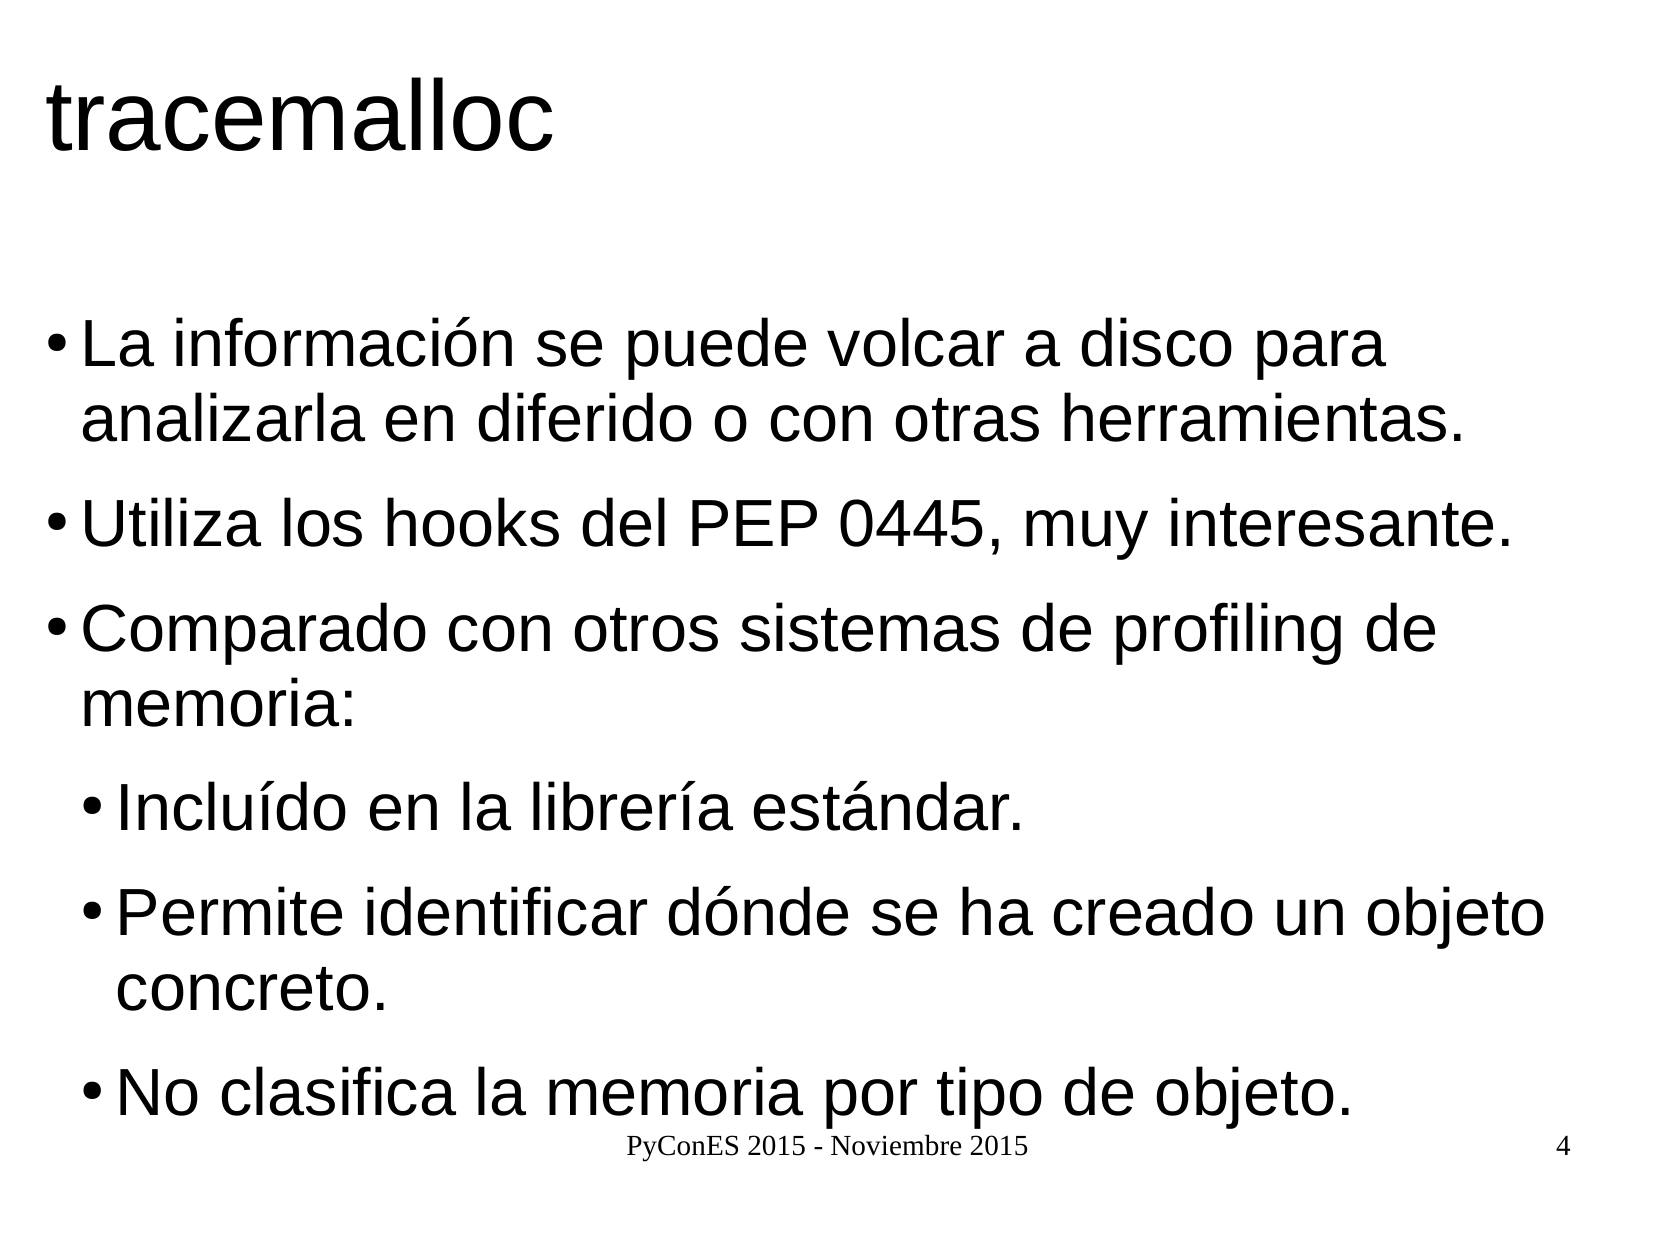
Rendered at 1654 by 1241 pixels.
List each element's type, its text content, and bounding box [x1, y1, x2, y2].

subtitle tracemalloc La información se puede volcar a disco para analizarla en diferido o con otras herramientas. Utiliza los hooks del PEP 0445, muy interesante. Comparado con otros sistemas de profiling de memoria: Incluído en la librería estándar. Permite identificar dónde se ha creado un objeto concreto. No clasifica la memoria por tipo de objeto. [45, 60, 1606, 1130]
